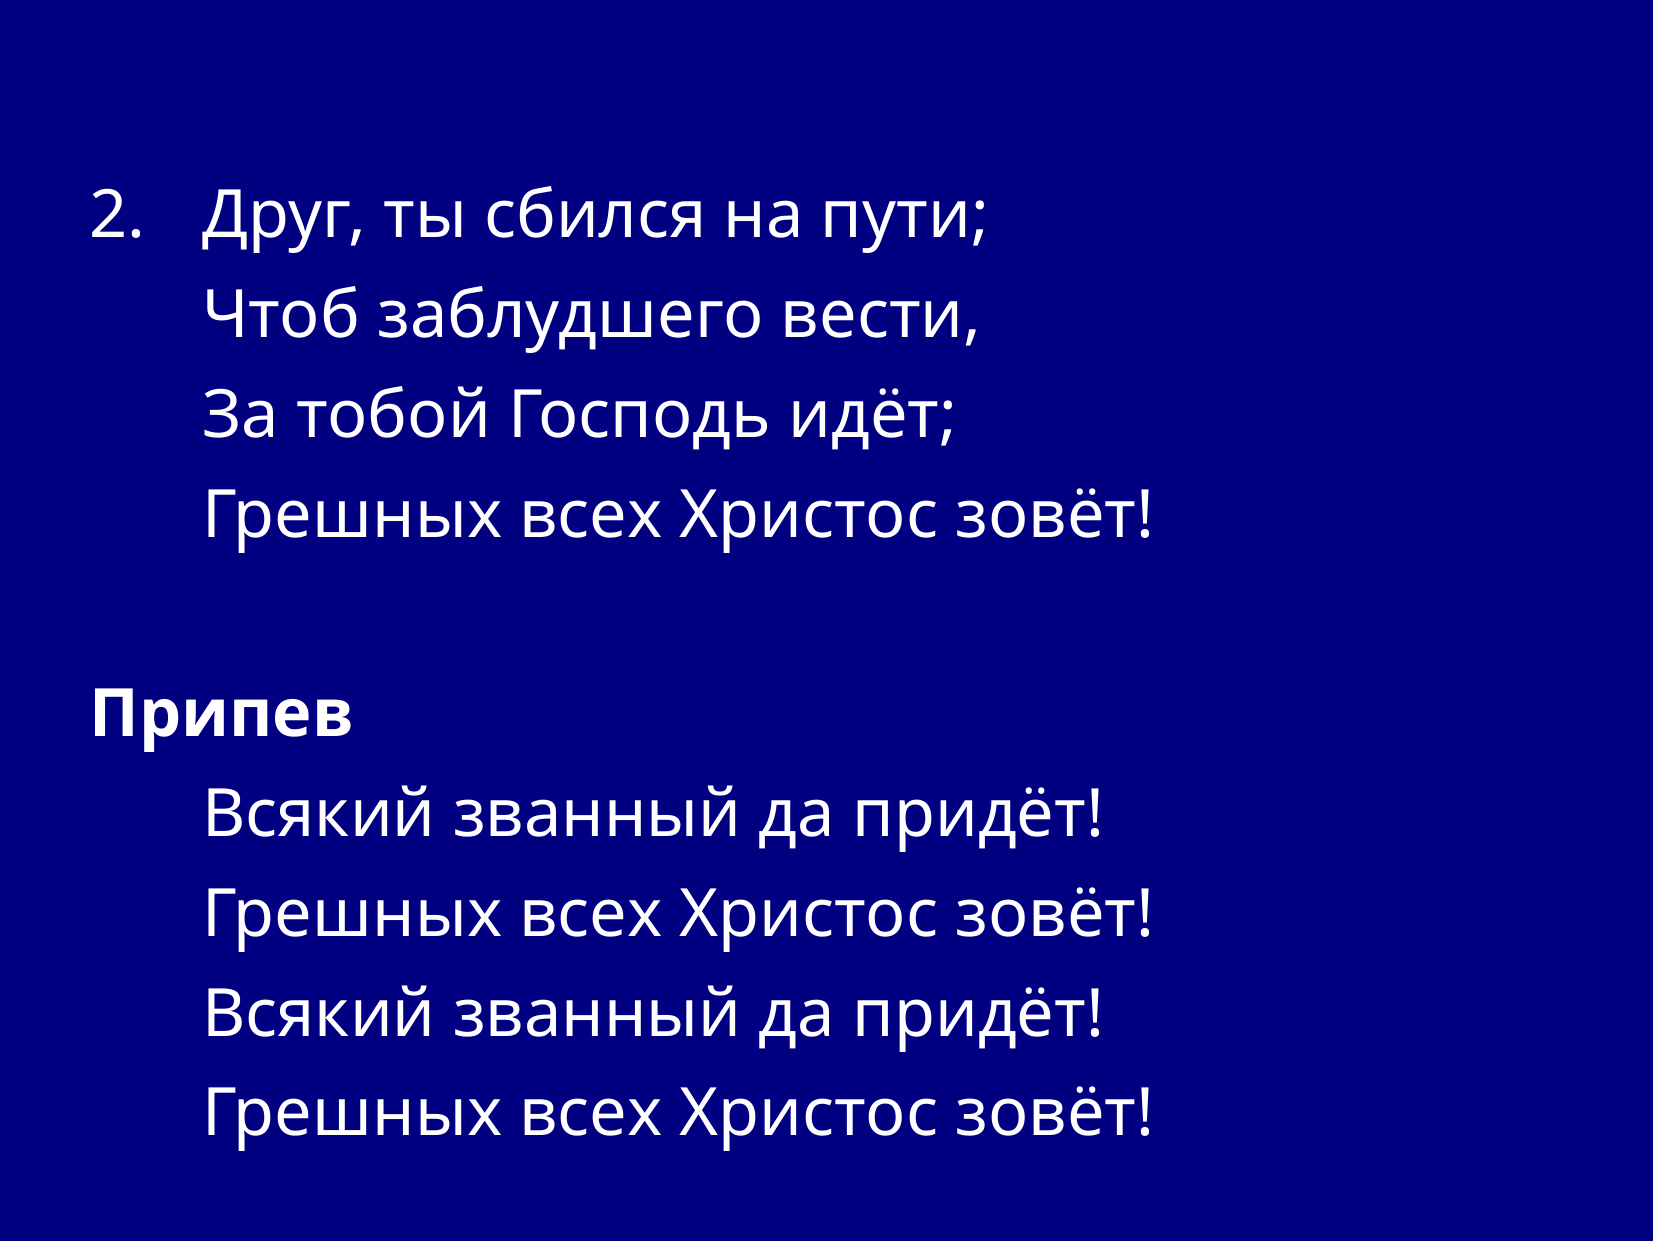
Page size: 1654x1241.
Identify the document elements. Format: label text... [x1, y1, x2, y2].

text_box 2. Друг, ты сбился на пути; Чтоб заблудшего вести, За тобой Господь идёт; Грешных всех Христос зовёт! Припев Всякий званный да придёт! Грешных всех Христос зовёт! Всякий званный да придёт! Грешных всех Христос зовёт! [75, 150, 1576, 1163]
